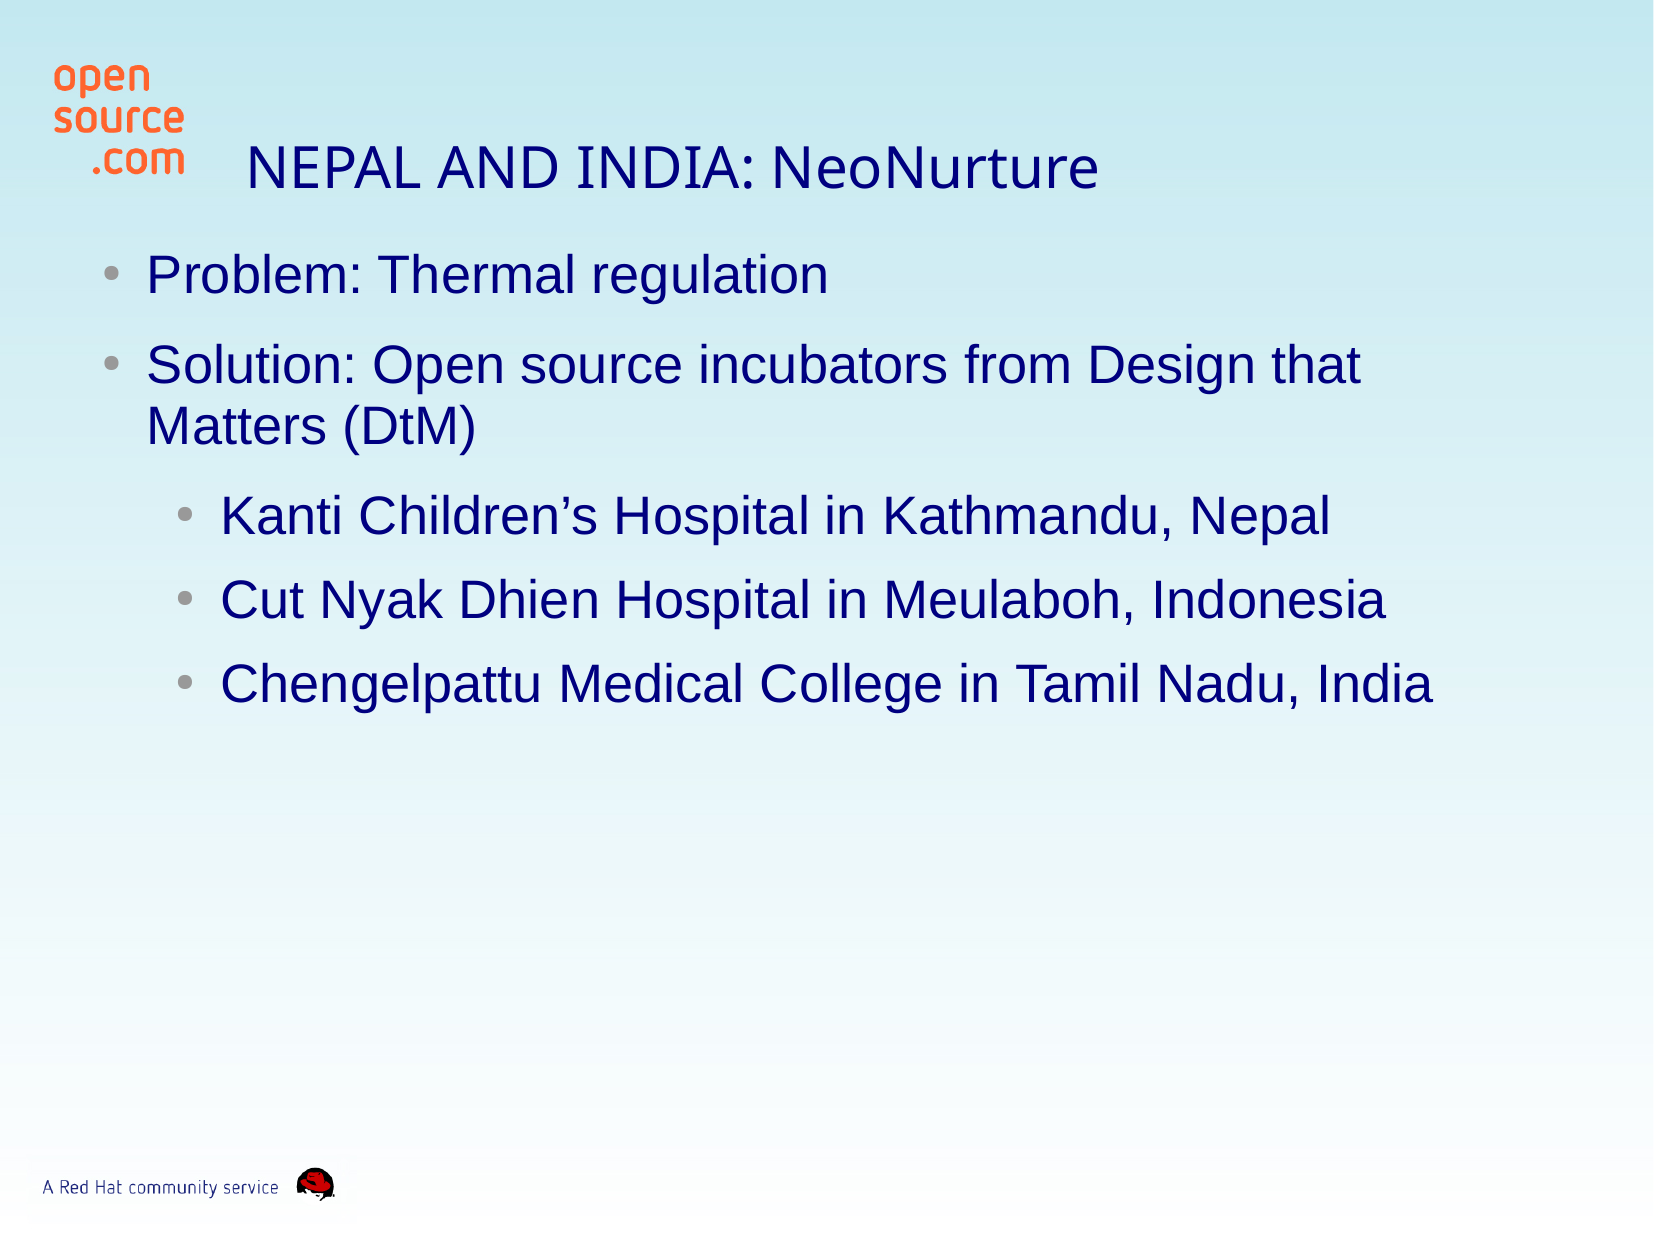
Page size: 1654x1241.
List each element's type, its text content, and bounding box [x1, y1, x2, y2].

picture [0, 0, 1654, 1241]
list Problem: Thermal regulation Solution: Open source incubators from Design that Matters (DtM) Kanti Children’s Hospital in Kathmandu, Nepal Cut Nyak Dhien Hospital in Meulaboh, Indonesia Chengelpattu Medical College in Tamil Nadu, India [86, 244, 1576, 1039]
text_box NEPAL AND INDIA: NeoNurture [230, 118, 1570, 367]
